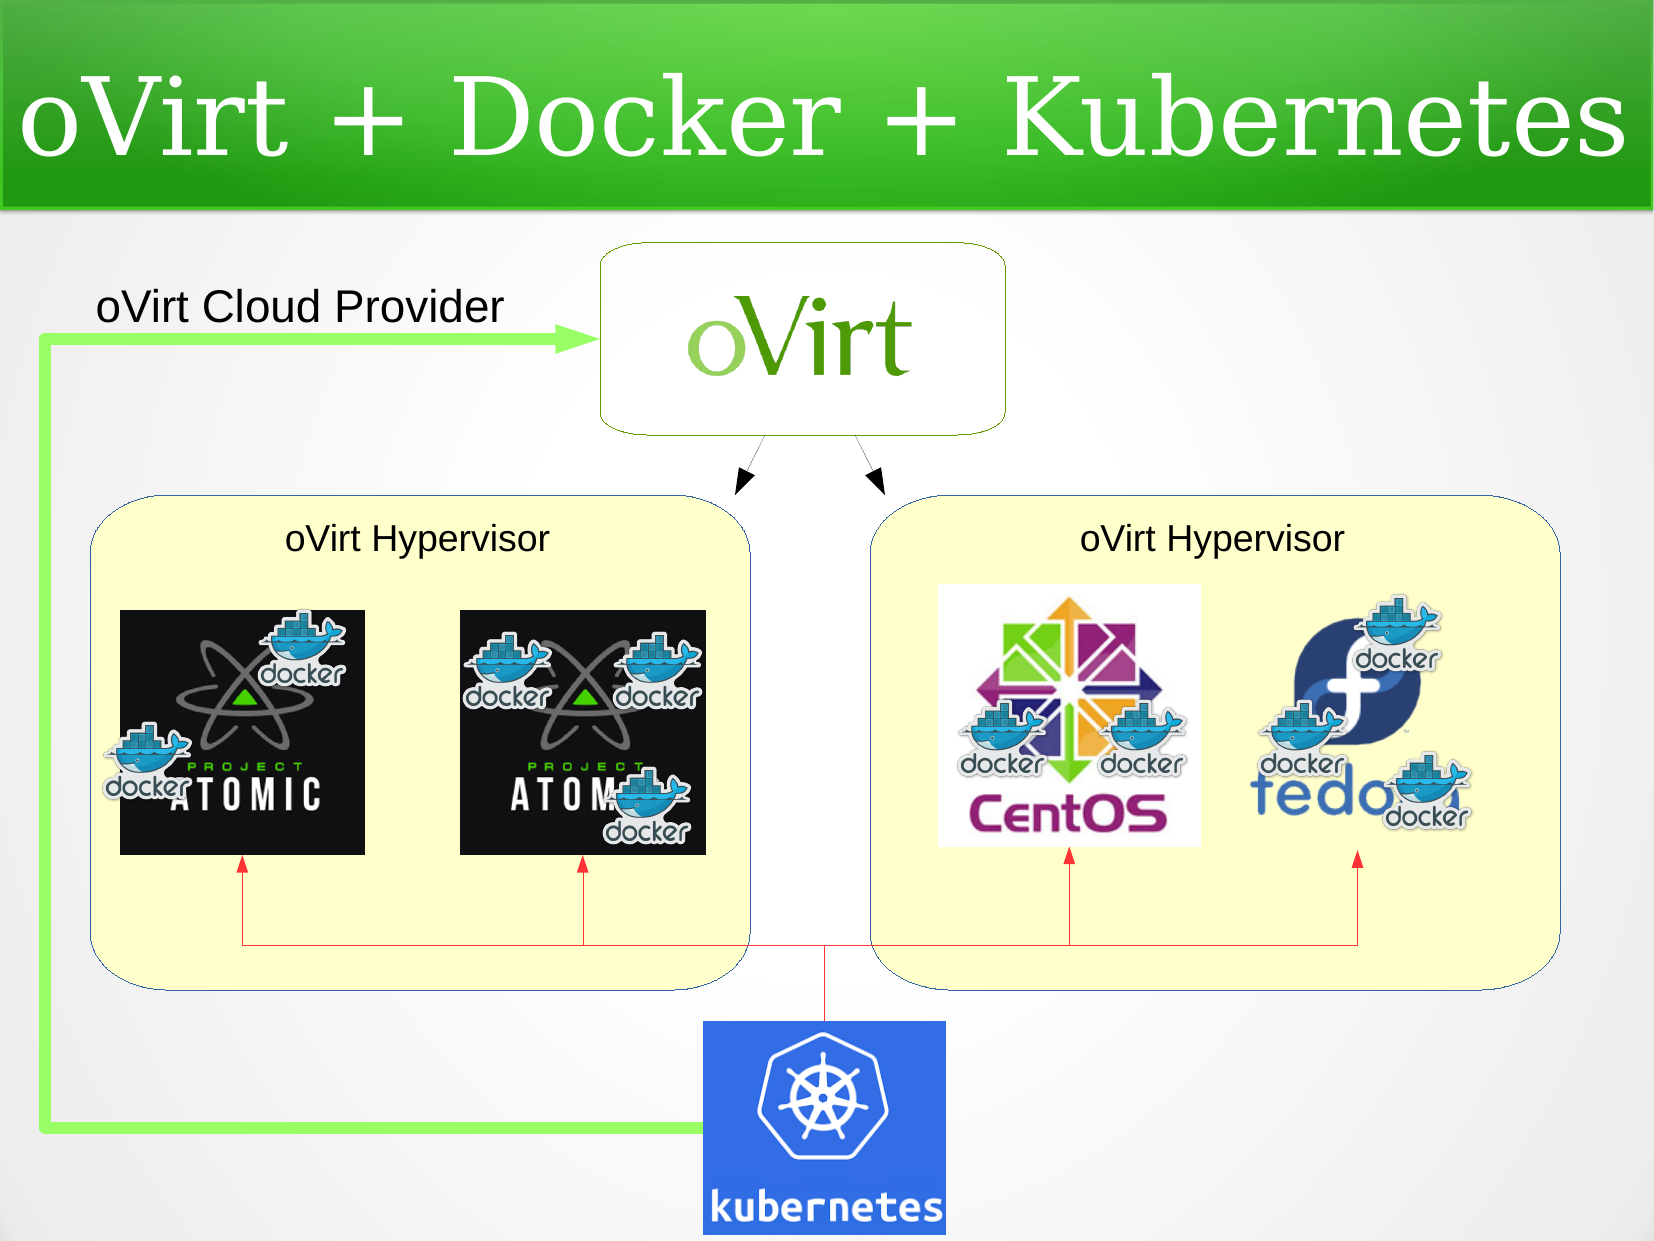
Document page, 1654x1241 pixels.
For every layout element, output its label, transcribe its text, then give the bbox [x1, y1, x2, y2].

text_box [870, 495, 1561, 991]
picture [1215, 583, 1501, 851]
text_box oVirt Hypervisor [270, 510, 565, 567]
picture [703, 1021, 946, 1235]
picture [460, 610, 706, 856]
picture [673, 276, 930, 391]
picture [938, 584, 1201, 847]
text_box [90, 495, 751, 991]
text_box oVirt Cloud Provider [80, 273, 520, 340]
picture [100, 607, 365, 856]
text_box oVirt Hypervisor [1065, 510, 1360, 567]
title oVirt + Docker + Kubernetes [0, 0, 1651, 245]
